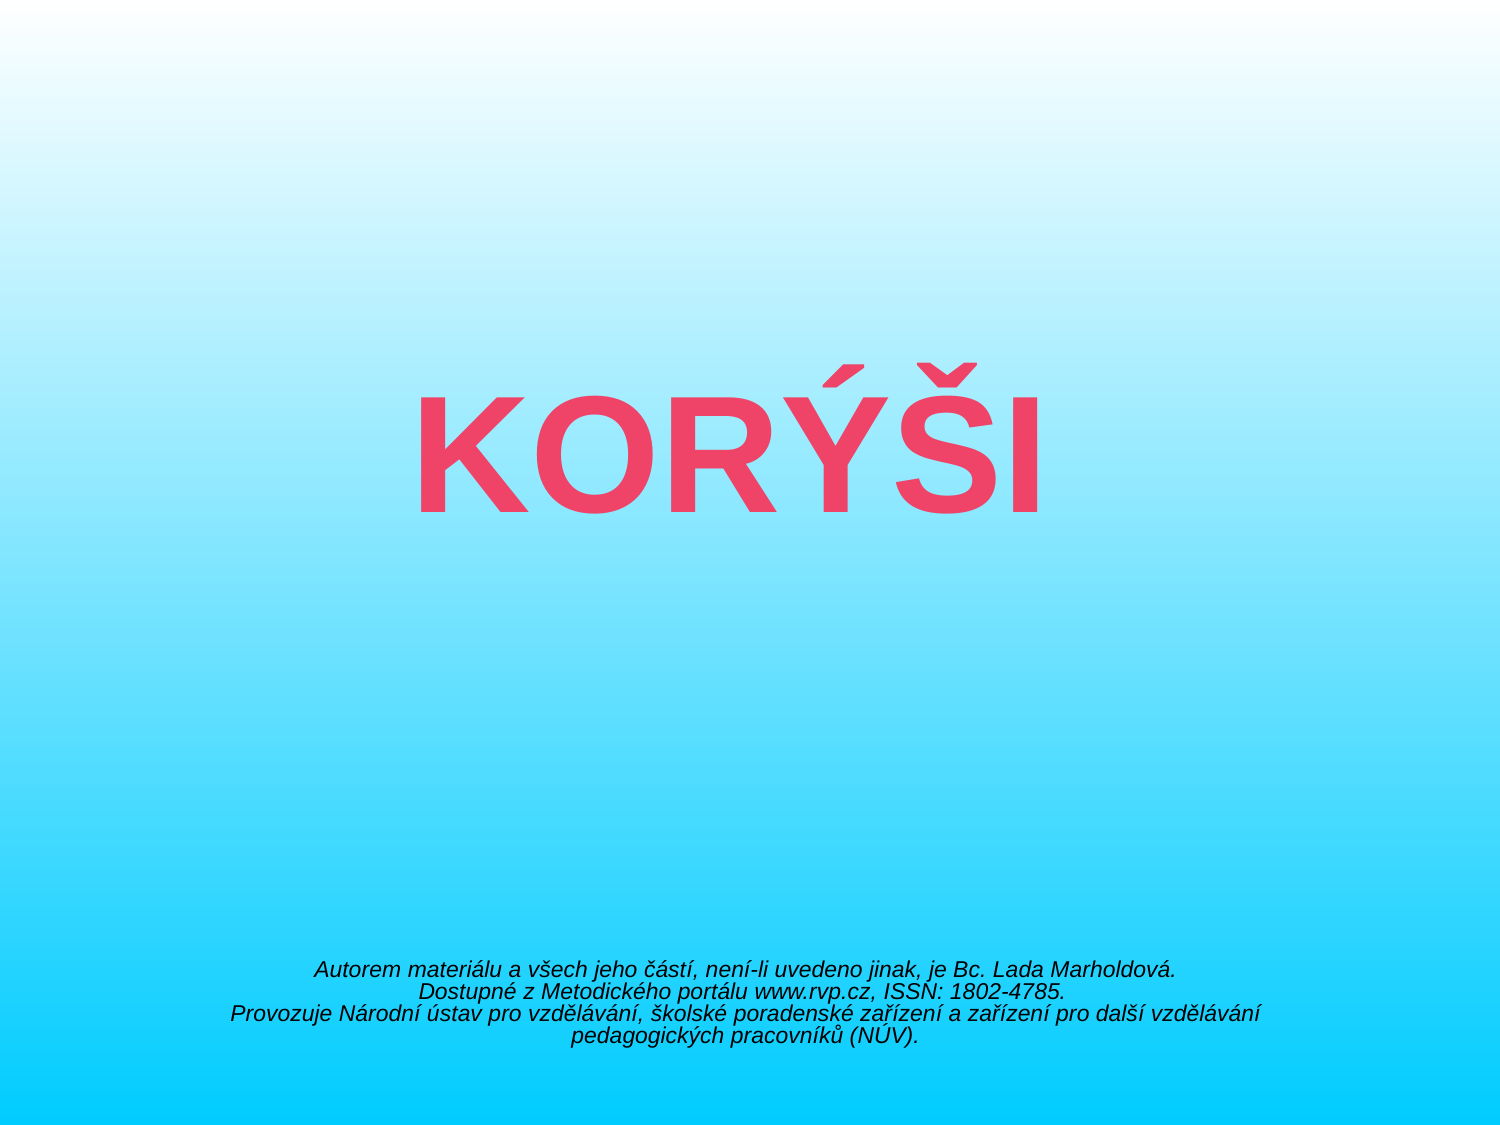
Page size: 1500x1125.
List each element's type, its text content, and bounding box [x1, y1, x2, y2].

text_box KORÝŠI [395, 337, 1341, 554]
text_box Autorem materiálu a všech jeho částí, není-li uvedeno jinak, je Bc. Lada Marholdová. Dostupné z Metodického portálu www.rvp.cz, ISSN: 1802-4785. Provozuje Národní ústav pro vzdělávání, školské poradenské zařízení a zařízení pro další vzdělávání pedagogických pracovníků (NÚV). [151, 952, 1341, 1111]
